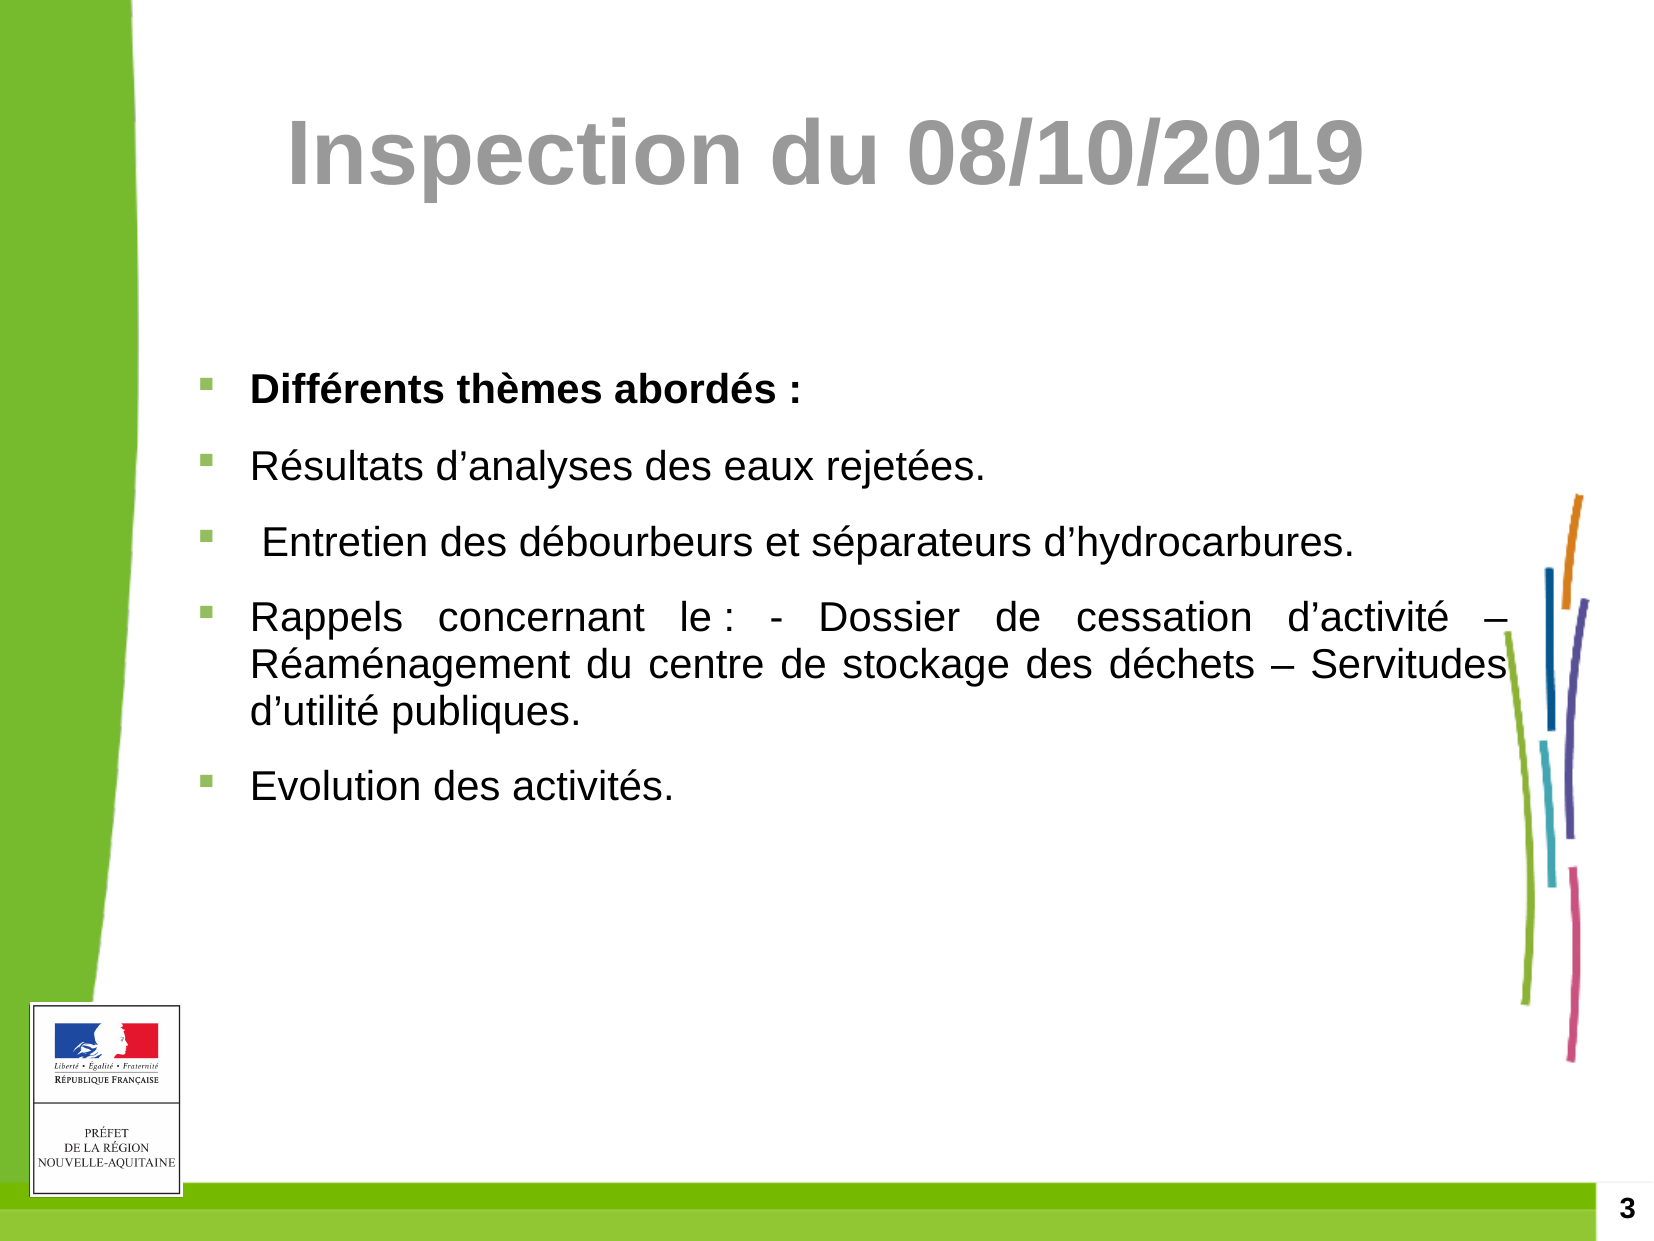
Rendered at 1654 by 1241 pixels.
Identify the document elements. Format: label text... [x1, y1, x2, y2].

title Inspection du 08/10/2019 [82, 49, 1571, 257]
list Différents thèmes abordés : Résultats d’analyses des eaux rejetées. Entretien des débourbeurs et séparateurs d’hydrocarbures. Rappels concernant le : - Dossier de cessation d’activité – Réaménagement du centre de stockage des déchets – Servitudes d’utilité publiques. Evolution des activités. [179, 290, 1509, 1241]
picture [0, 0, 1654, 1241]
